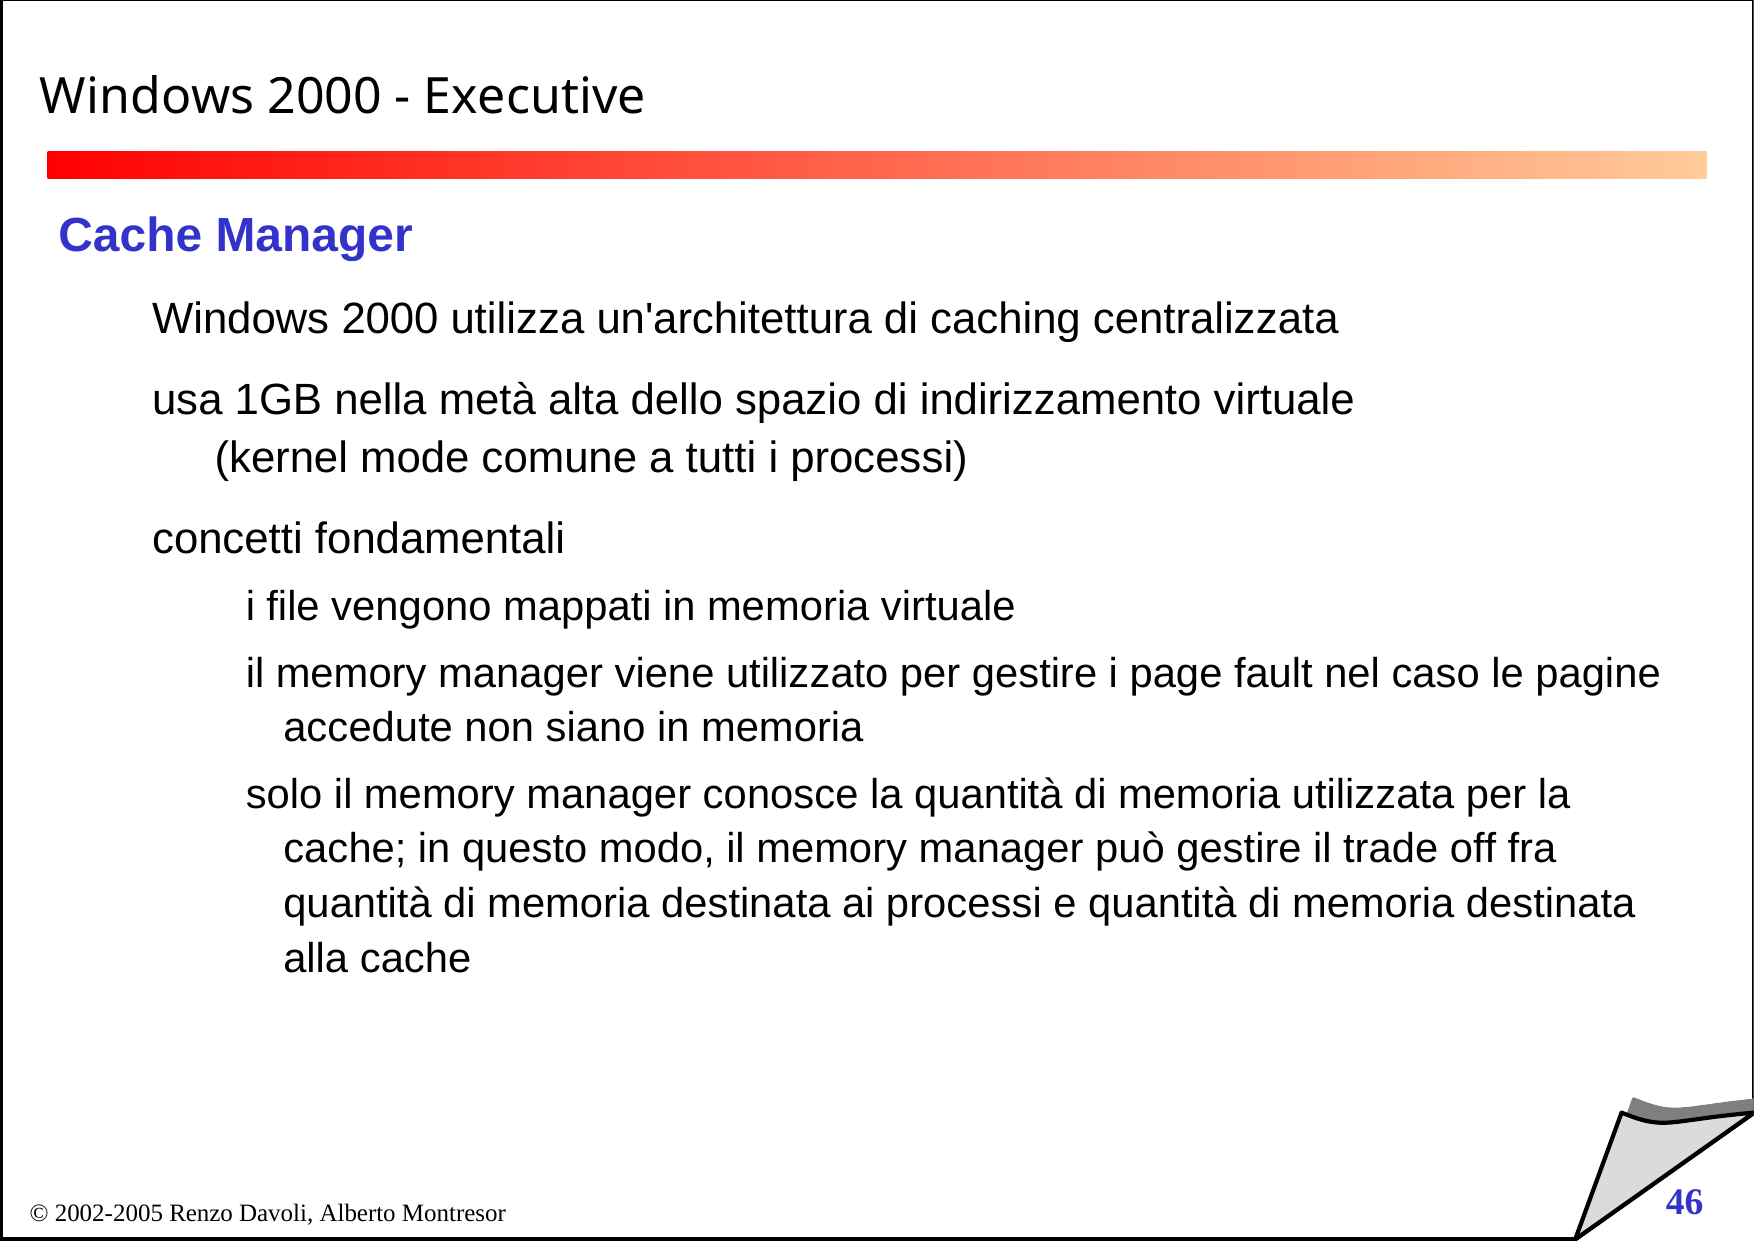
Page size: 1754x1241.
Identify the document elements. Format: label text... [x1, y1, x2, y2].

list Cache Manager Windows 2000 utilizza un'architettura di caching centralizzata usa 1GB nella metà alta dello spazio di indirizzamento virtuale (kernel mode comune a tutti i processi) concetti fondamentali i file vengono mappati in memoria virtuale il memory manager viene utilizzato per gestire i page fault nel caso le pagine accedute non siano in memoria solo il memory manager conosce la quantità di memoria utilizzata per la cache; in questo modo, il memory manager può gestire il trade off fra quantità di memoria destinata ai processi e quantità di memoria destinata alla cache [58, 206, 1695, 1065]
title Windows 2000 - Executive [40, 49, 1713, 144]
